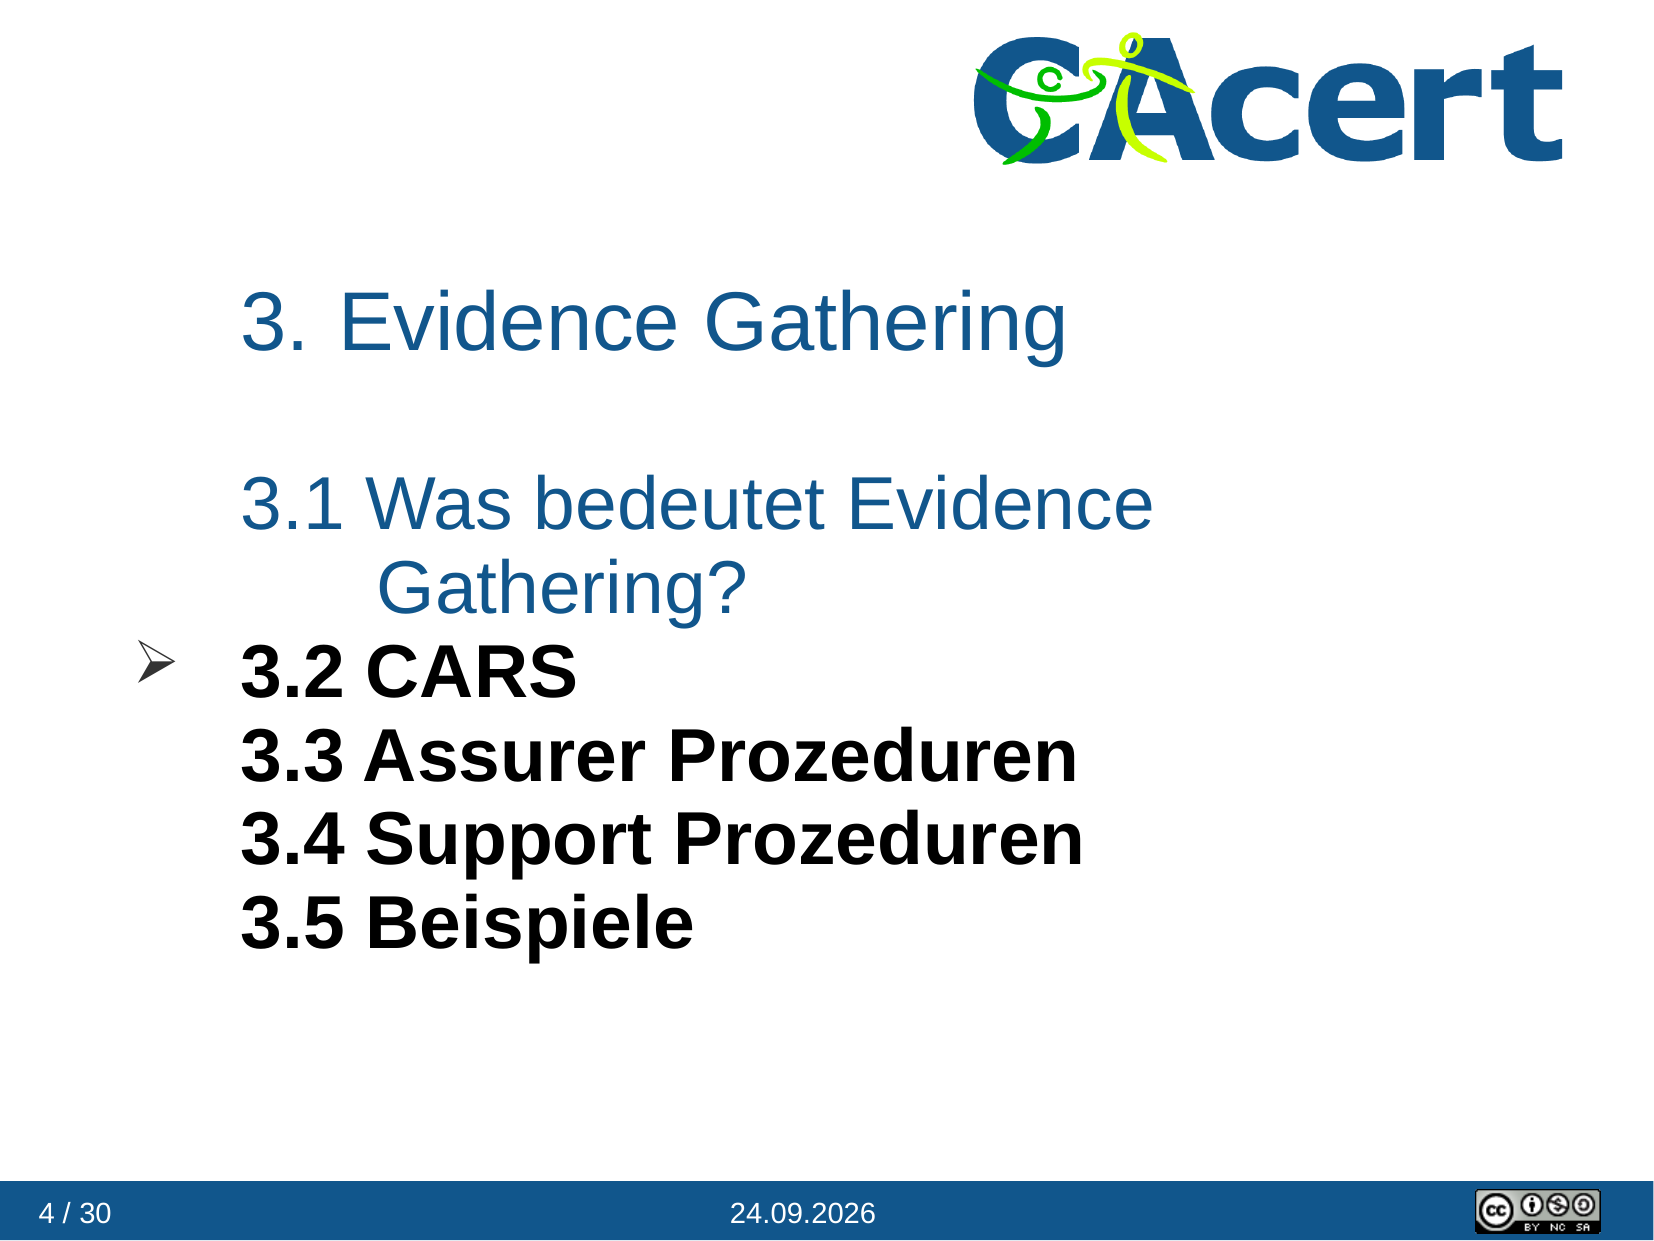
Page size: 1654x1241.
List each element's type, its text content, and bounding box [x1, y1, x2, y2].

picture [1475, 1189, 1601, 1234]
title 3. Evidence Gathering 3.1 Was bedeutet Evidence Gathering? 3.2 CARS 3.3 Assurer Prozeduren 3.4 Support Prozeduren 3.5 Beispiele [240, 265, 1536, 975]
text_box [118, 265, 237, 719]
picture [972, 30, 1564, 166]
